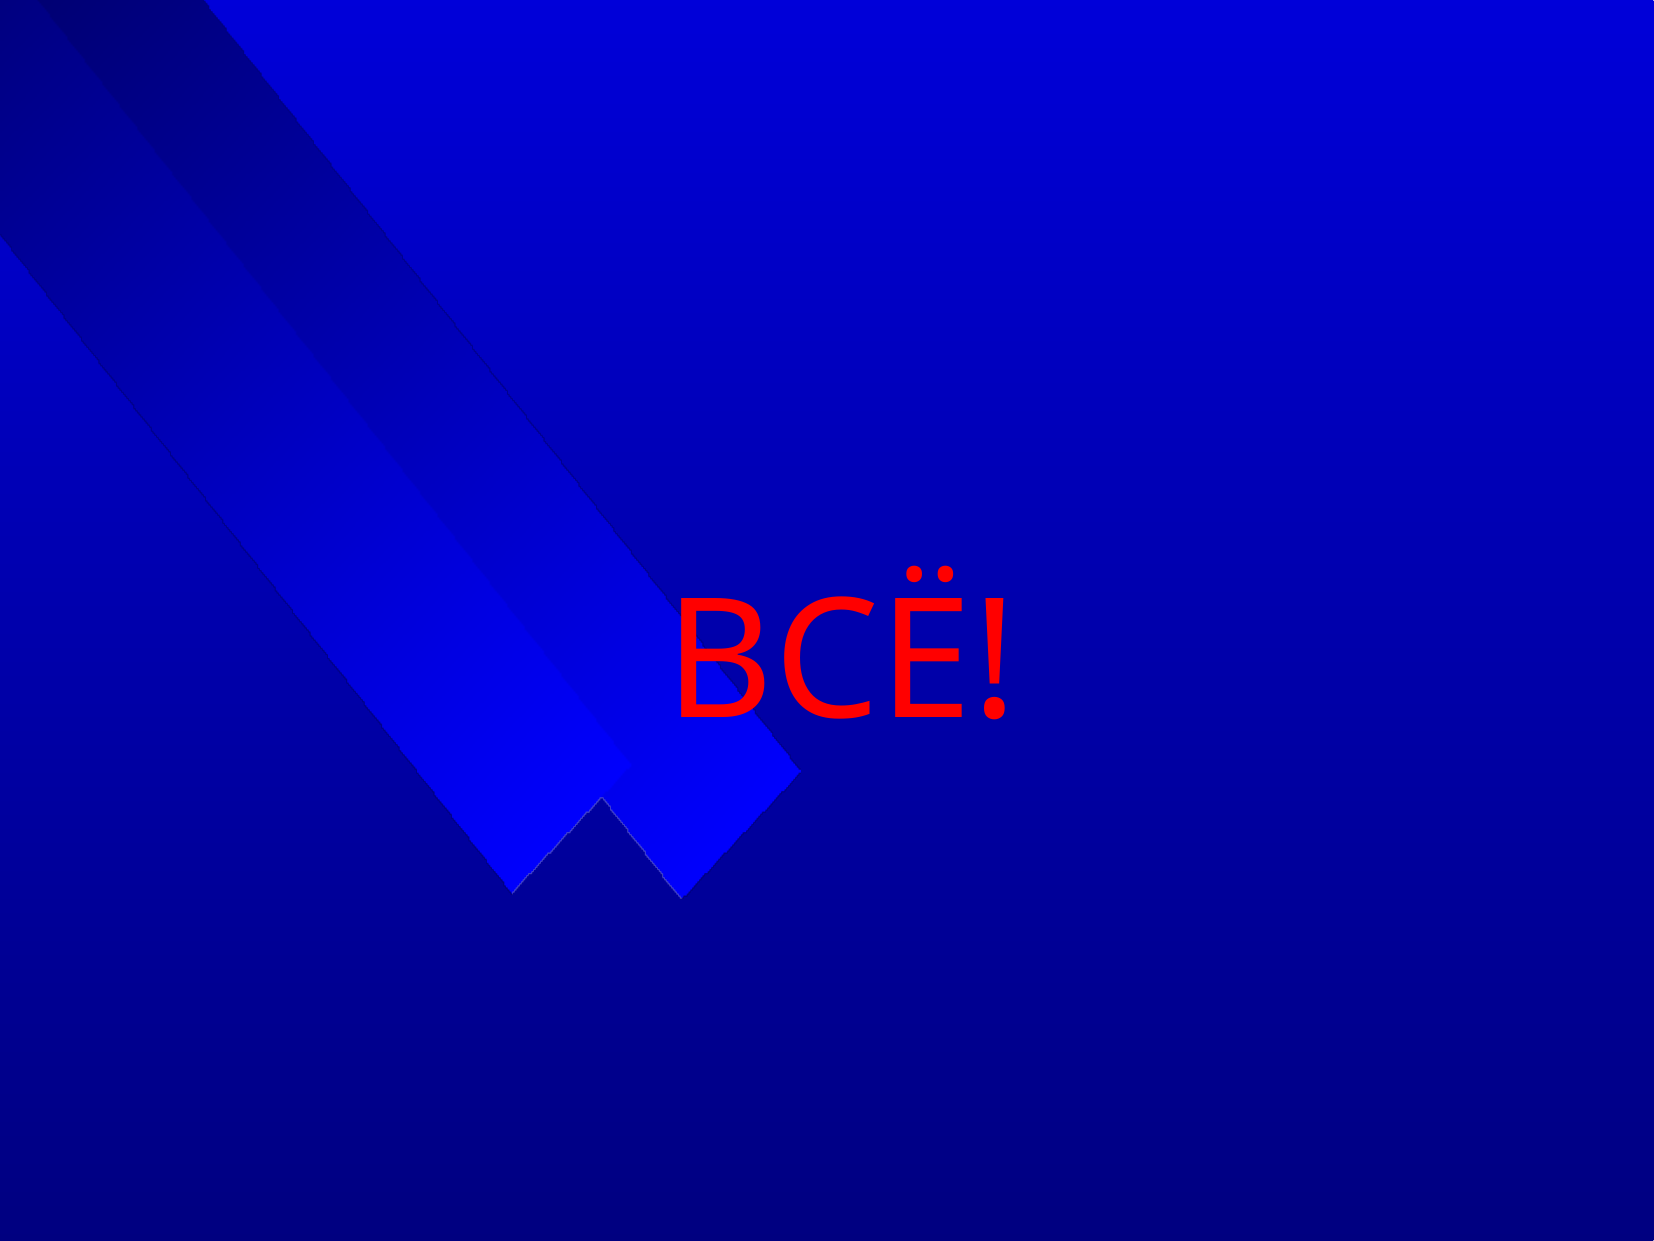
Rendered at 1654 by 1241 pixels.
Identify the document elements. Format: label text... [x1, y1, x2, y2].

text_box ВСЁ! [118, 531, 1565, 811]
